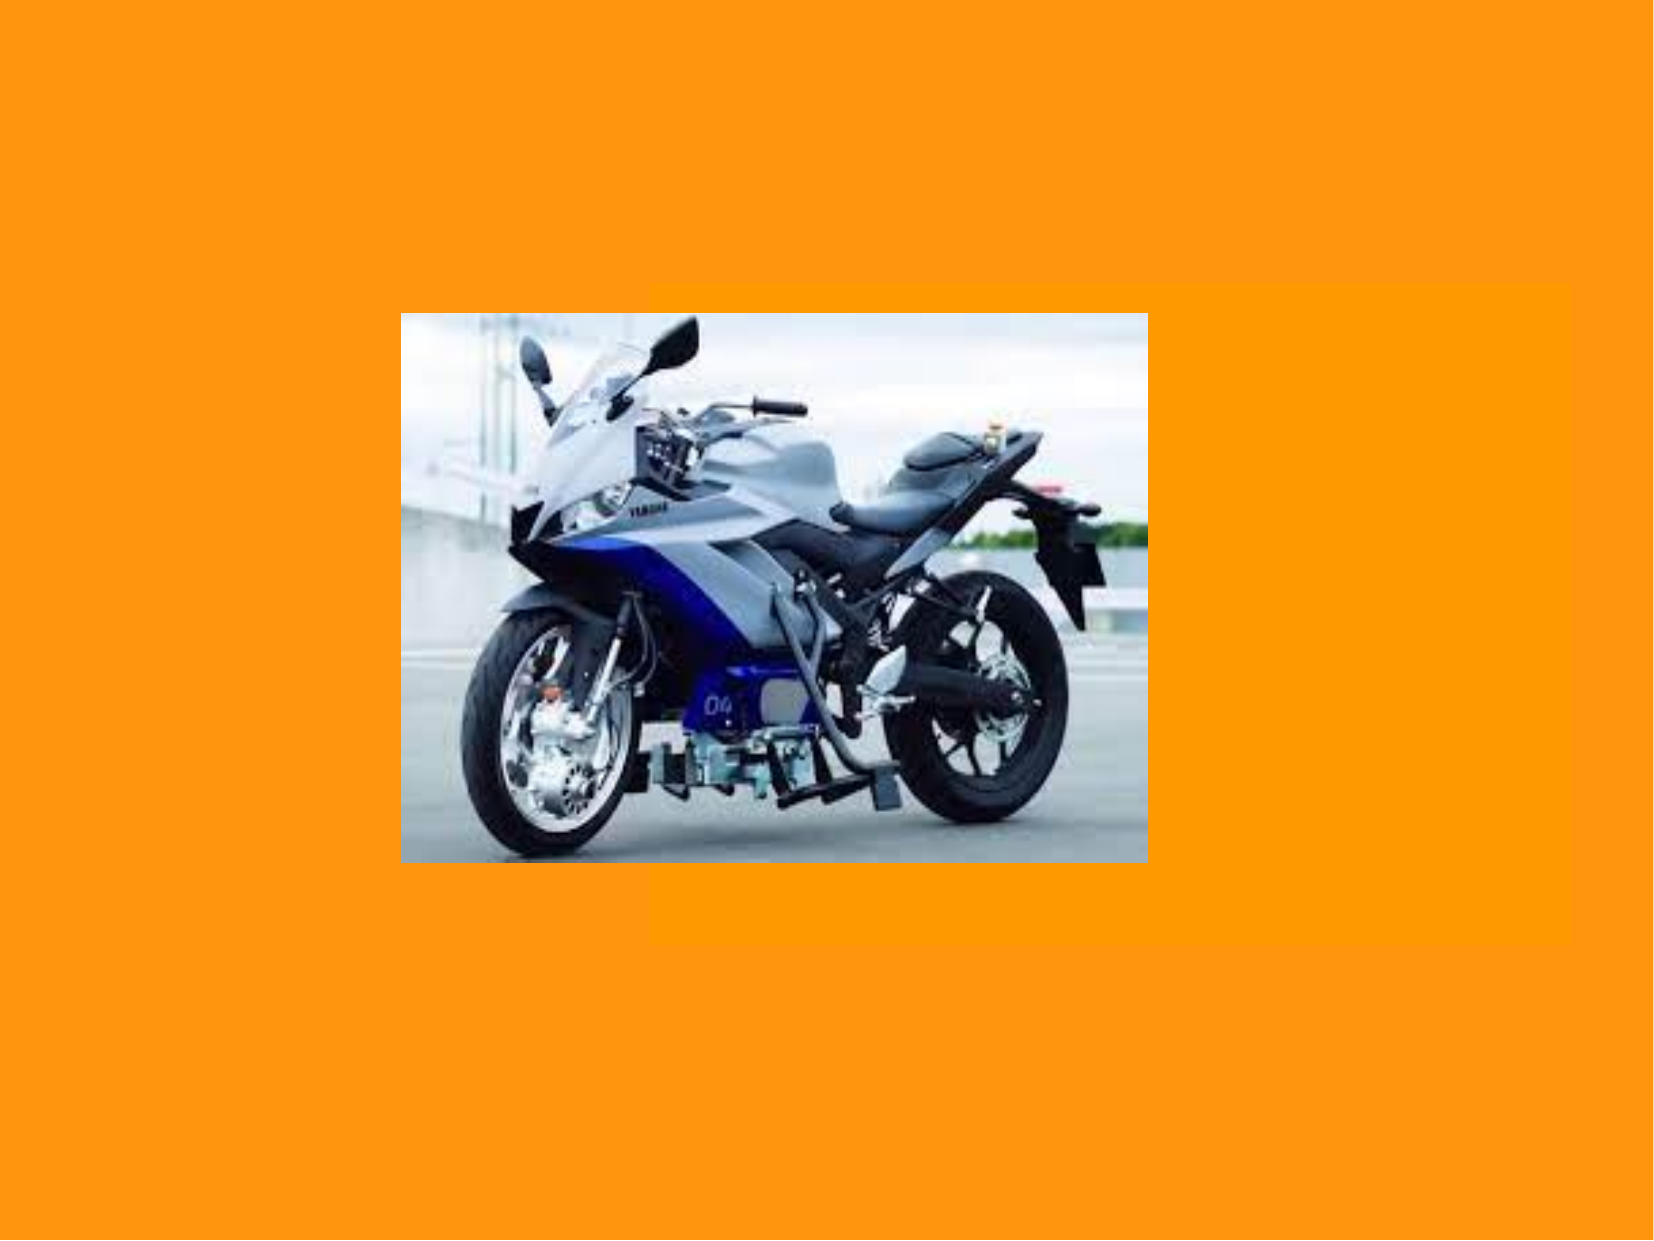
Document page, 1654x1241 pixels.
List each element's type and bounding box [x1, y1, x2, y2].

picture [401, 313, 1148, 863]
text_box [649, 283, 1571, 945]
